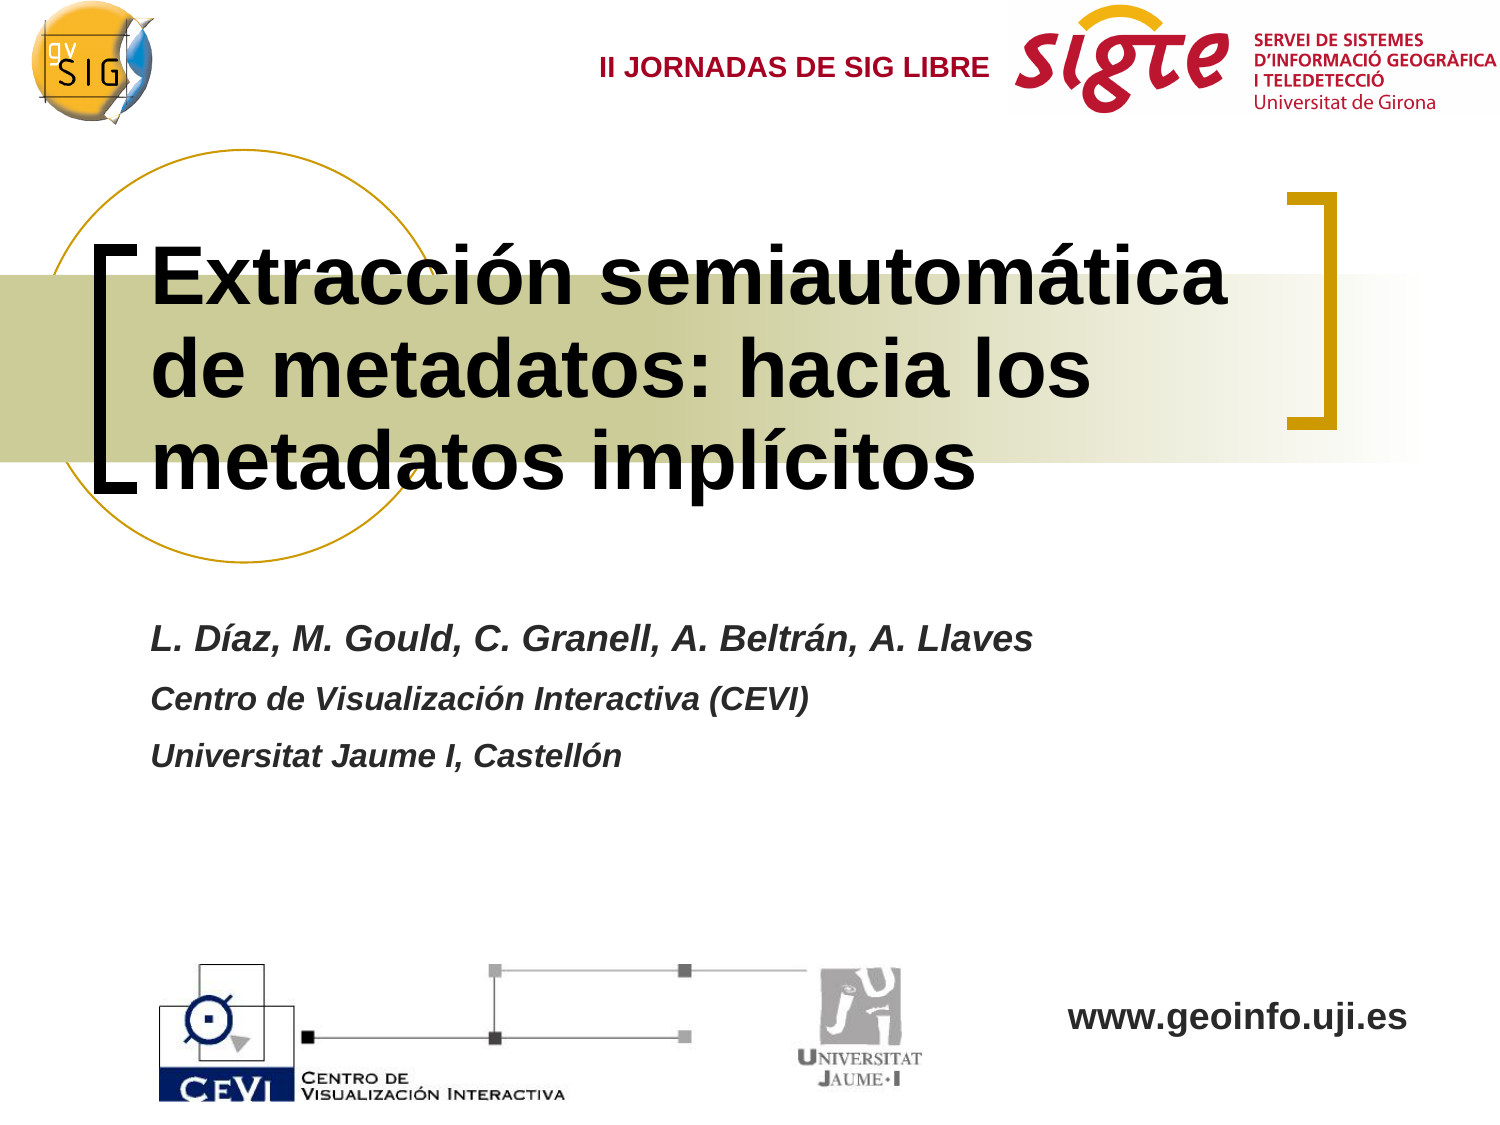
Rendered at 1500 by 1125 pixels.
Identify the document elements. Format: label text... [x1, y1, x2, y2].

subtitle [159, 0, 1500, 313]
text_box L. Díaz, M. Gould, C. Granell, A. Beltrán, A. Llaves Centro de Visualización Interactiva (CEVI) Universitat Jaume I, Castellón [135, 609, 1329, 841]
picture [159, 964, 922, 1102]
picture [29, 0, 155, 126]
title Extracción semiautomática de metadatos: hacia los metadatos implícitos [135, 210, 1340, 527]
